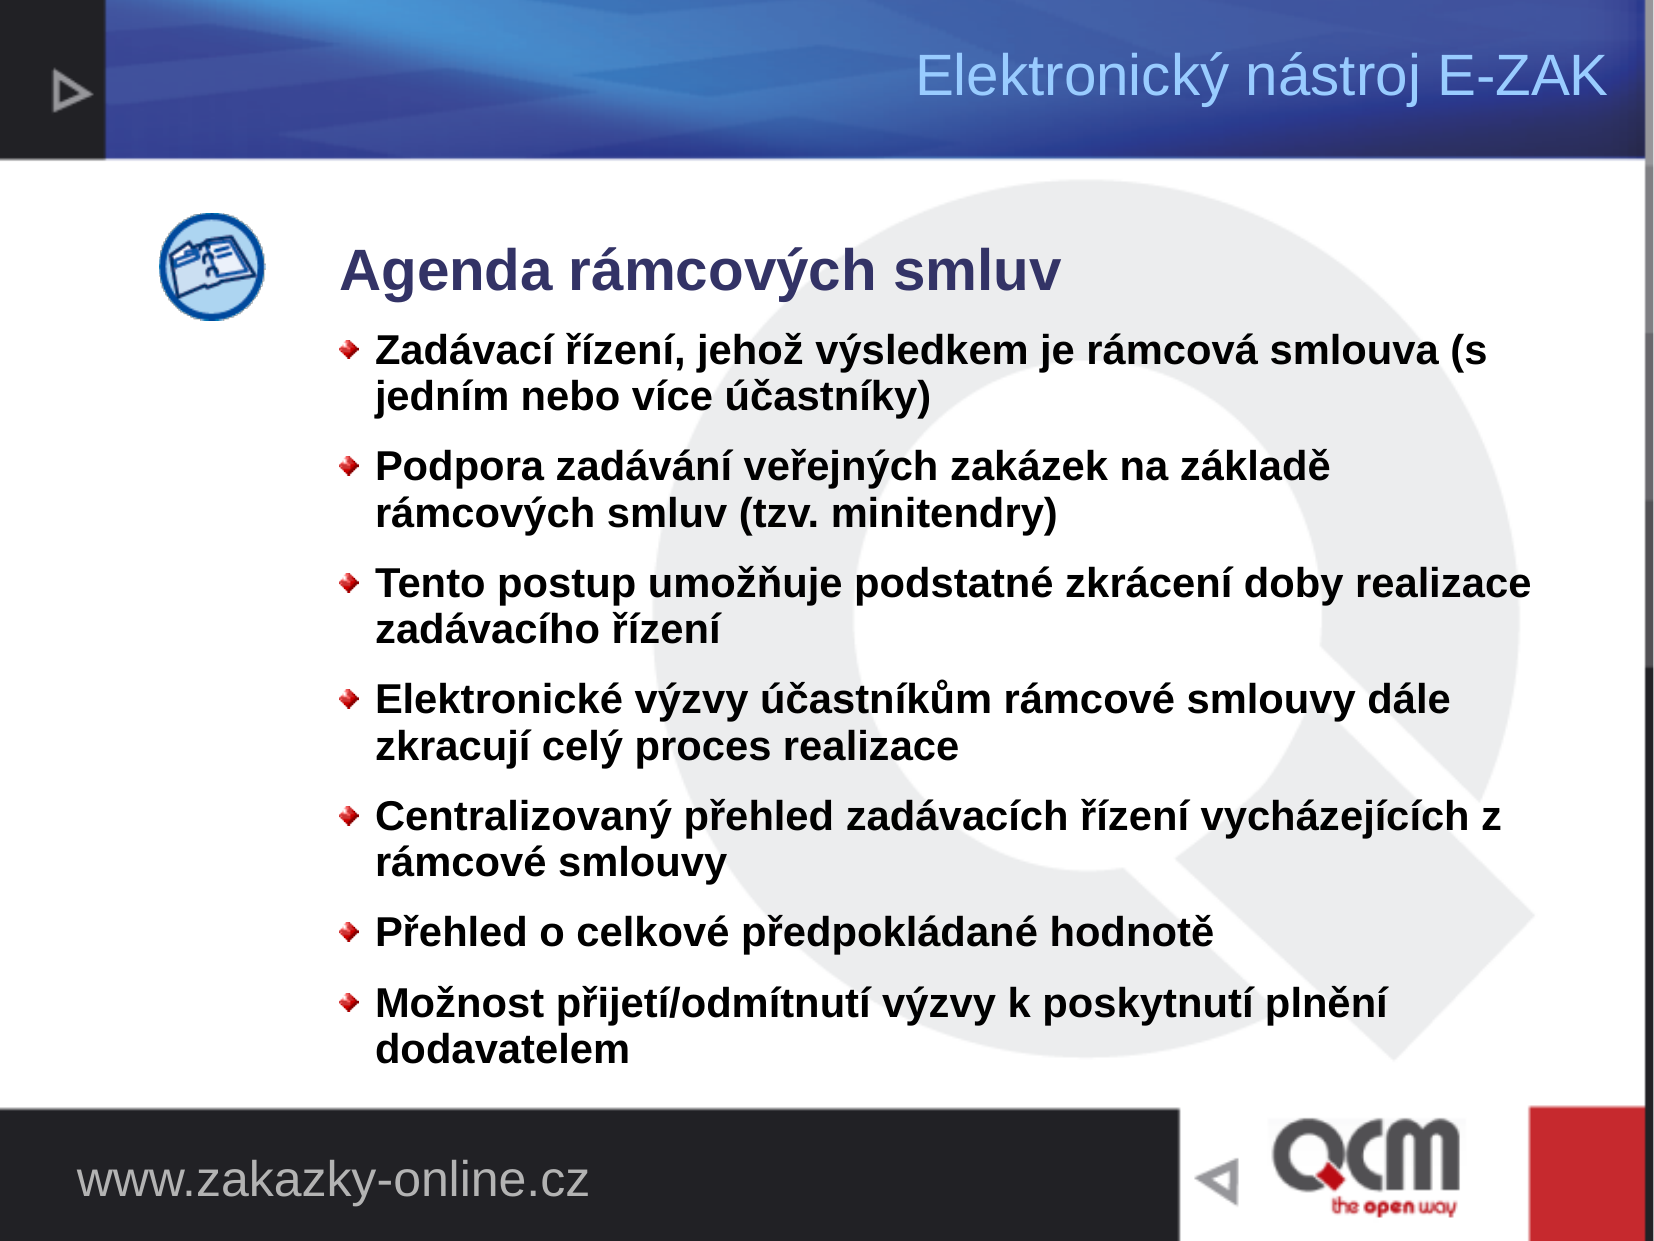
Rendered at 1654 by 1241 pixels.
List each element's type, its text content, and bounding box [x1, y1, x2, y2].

picture [0, 0, 1654, 1241]
text_box Agenda rámcových smluv Zadávací řízení, jehož výsledkem je rámcová smlouva (s jedním nebo více účastníky) Podpora zadávání veřejných zakázek na základě rámcových smluv (tzv. minitendry) Tento postup umožňuje podstatné zkrácení doby realizace zadávacího řízení Elektronické výzvy účastníkům rámcové smlouvy dále zkracují celý proces realizace Centralizovaný přehled zadávacích řízení vycházejících z rámcové smlouvy Přehled o celkové předpokládané hodnotě Možnost přijetí/odmítnutí výzvy k poskytnutí plnění dodavatelem [324, 230, 1565, 1080]
